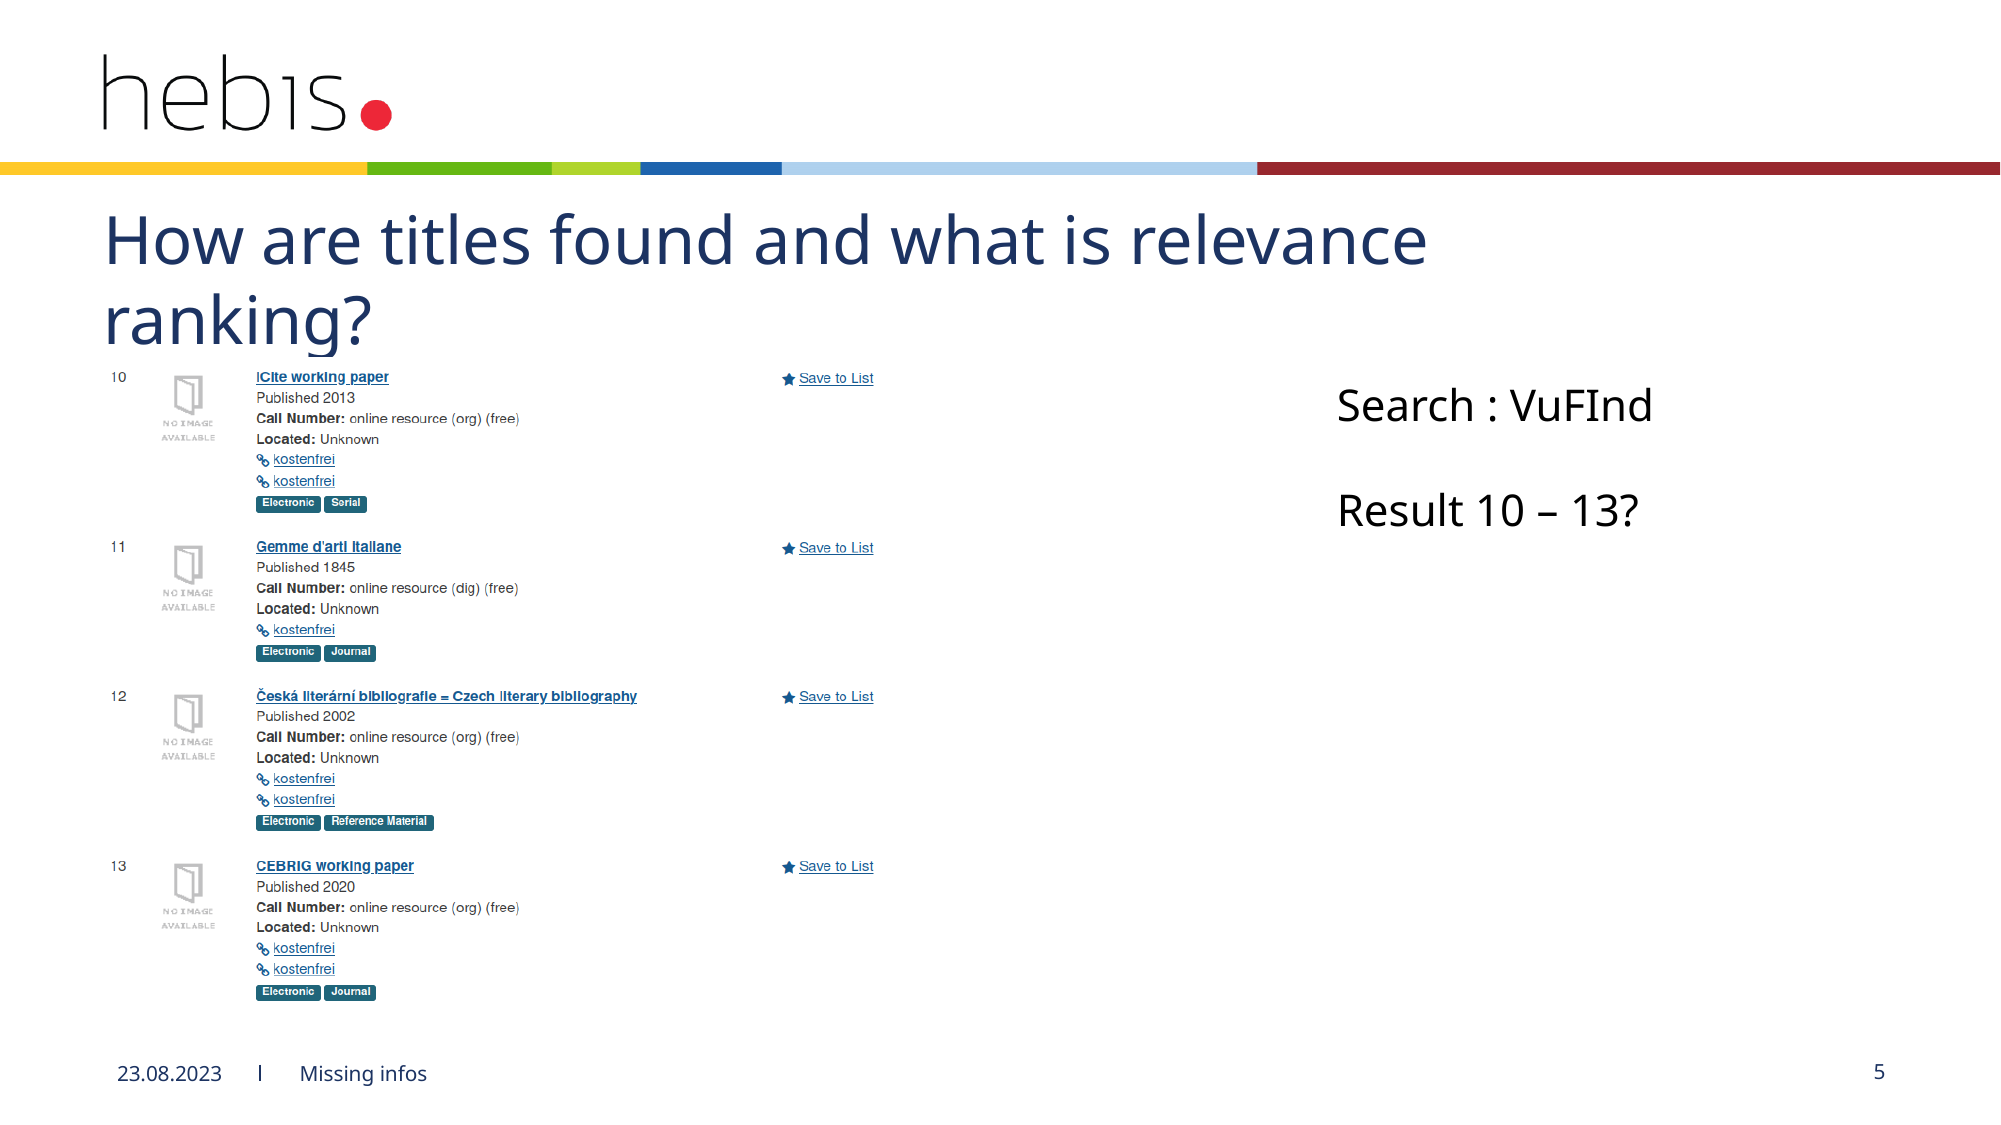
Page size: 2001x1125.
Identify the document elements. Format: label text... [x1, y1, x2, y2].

slide_number 23.08.2023 [102, 1042, 271, 1103]
footer Missing infos [284, 1042, 1451, 1103]
list How are titles found and what is relevance ranking? [97, 242, 1619, 313]
picture [97, 357, 922, 1008]
list Search : VuFInd Result 10 – 13? [1330, 371, 1900, 1006]
slide_number <number> [1694, 1042, 1900, 1103]
picture [472, 232, 490, 242]
picture [335, 232, 353, 242]
picture [0, 0, 2001, 248]
picture [162, 233, 182, 242]
